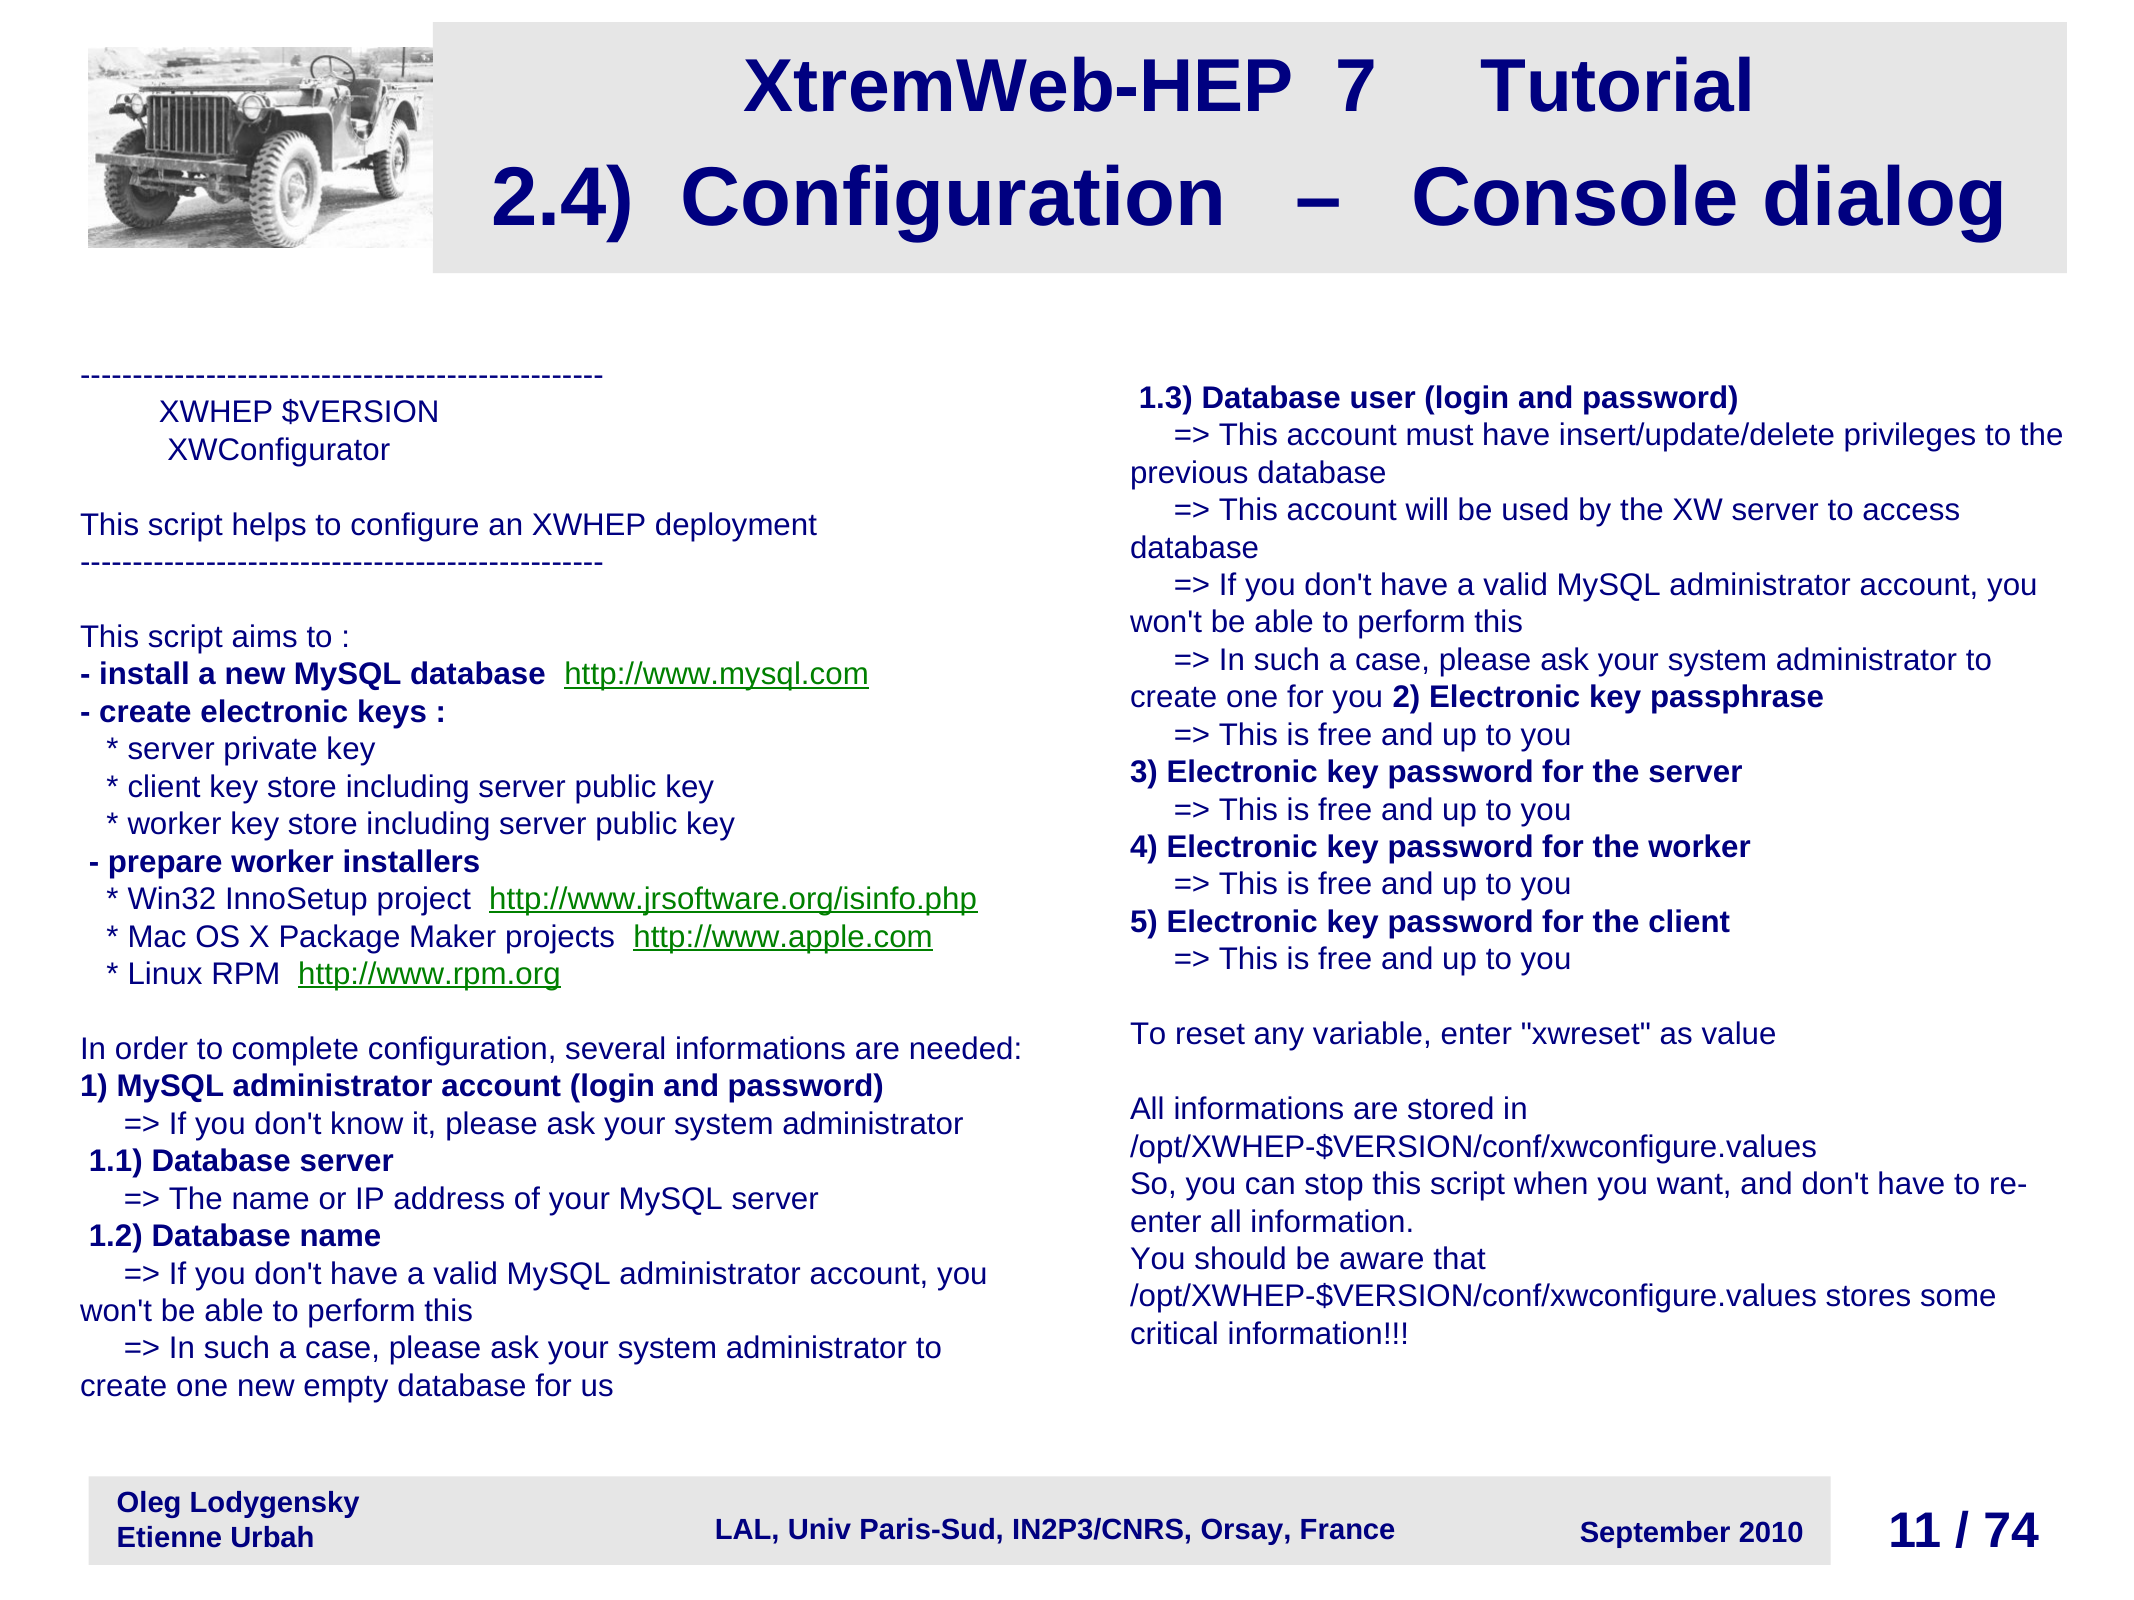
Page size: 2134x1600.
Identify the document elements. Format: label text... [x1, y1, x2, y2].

picture [88, 47, 433, 248]
text_box -------------------------------------------------- XWHEP $VERSION XWConfigurator This script helps to configure an XWHEP deployment -------------------------------------------------- This script aims to : - install a new MySQL database http://www.mysql.com - create electronic keys : * server private key * client key store including server public key * worker key store including server public key - prepare worker installers * Win32 InnoSetup project http://www.jrsoftware.org/isinfo.php * Mac OS X Package Maker projects http://www.apple.com * Linux RPM http://www.rpm.org In order to complete configuration, several informations are needed: 1) MySQL administrator account (login and password) => If you don't know it, please ask your system administrator 1.1) Database server => The name or IP address of your MySQL server 1.2) Database name => If you don't have a valid MySQL administrator account, you won't be able to perform this => In such a case, please ask your system administrator to create one new empty database for us [70, 354, 1044, 1469]
title 2.4) Configuration – Console dialog [442, 118, 2067, 266]
text_box 1.3) Database user (login and password) => This account must have insert/update/delete privileges to the previous database => This account will be used by the XW server to access database => If you don't have a valid MySQL administrator account, you won't be able to perform this => In such a case, please ask your system administrator to create one for you 2) Electronic key passphrase => This is free and up to you 3) Electronic key password for the server => This is free and up to you 4) Electronic key password for the worker => This is free and up to you 5) Electronic key password for the client => This is free and up to you To reset any variable, enter "xwreset" as value All informations are stored in /opt/XWHEP-$VERSION/conf/xwconfigure.values So, you can stop this script when you want, and don't have to re-enter all information. You should be aware that /opt/XWHEP-$VERSION/conf/xwconfigure.values stores some critical information!!! [1120, 377, 2094, 1469]
